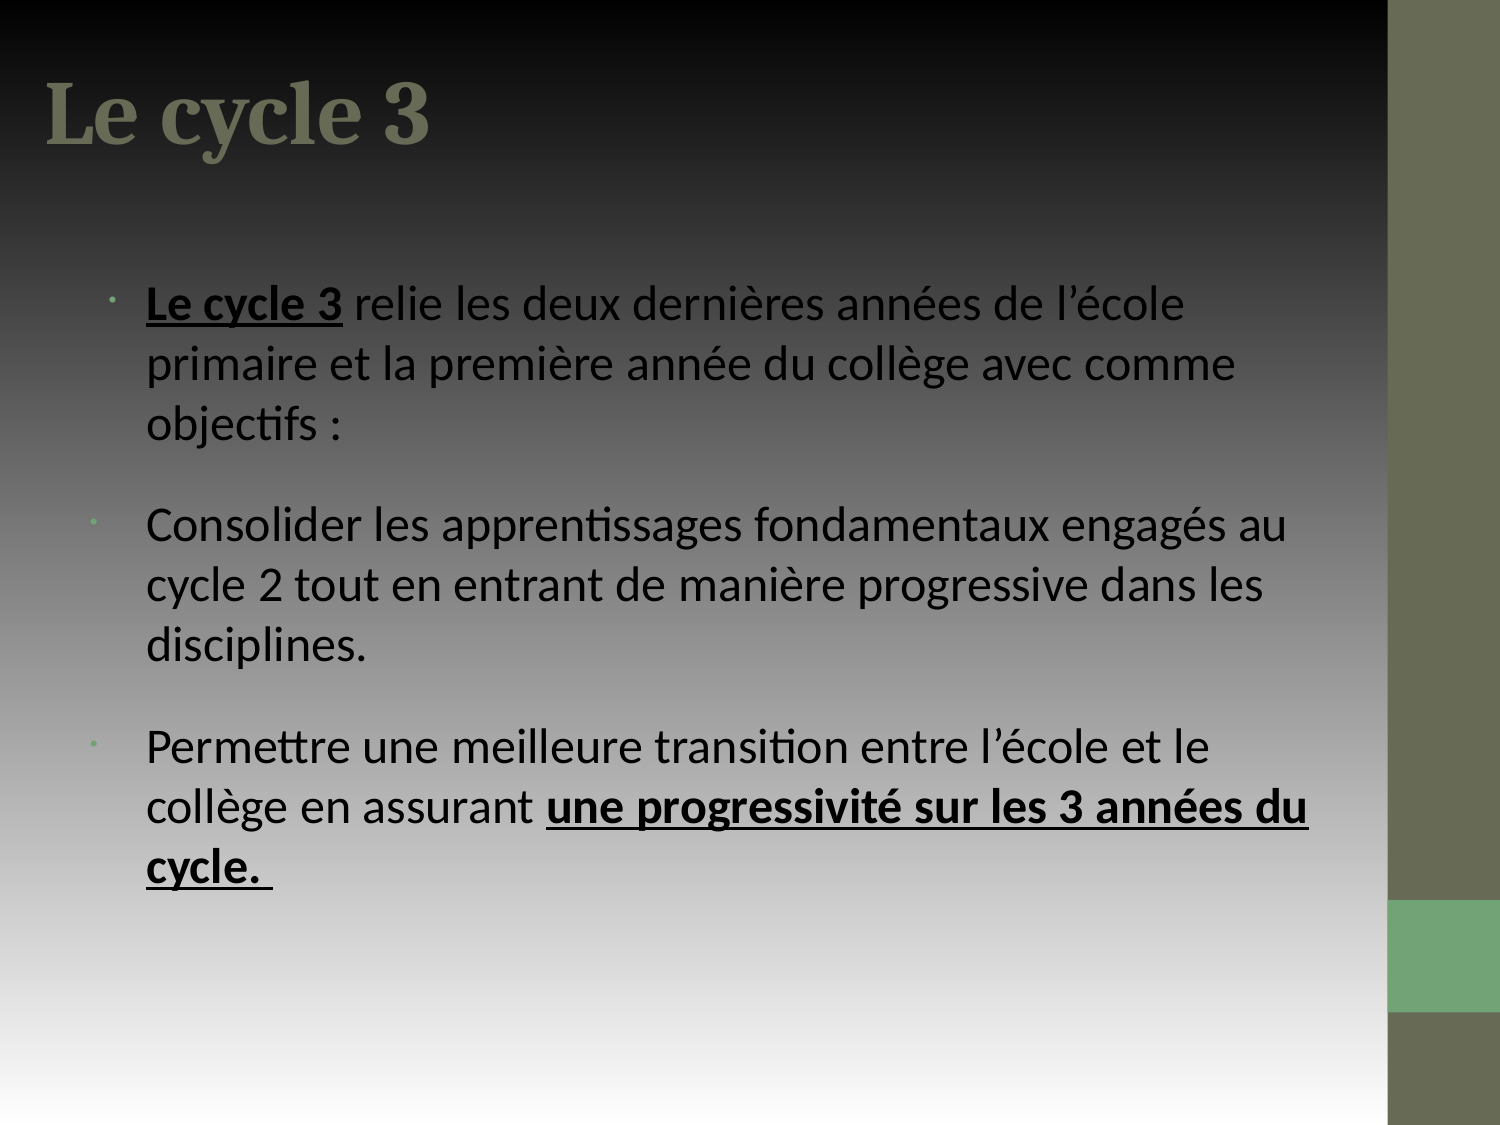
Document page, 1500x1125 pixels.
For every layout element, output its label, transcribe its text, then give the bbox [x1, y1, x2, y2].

list Le cycle 3 relie les deux dernières années de l’école primaire et la première année du collège avec comme objectifs : Consolider les apprentissages fondamentaux engagés au cycle 2 tout en entrant de manière progressive dans les disciplines. Permettre une meilleure transition entre l’école et le collège en assurant une progressivité sur les 3 années du cycle. [75, 262, 1325, 1050]
title Le cycle 3 [29, 45, 1388, 233]
